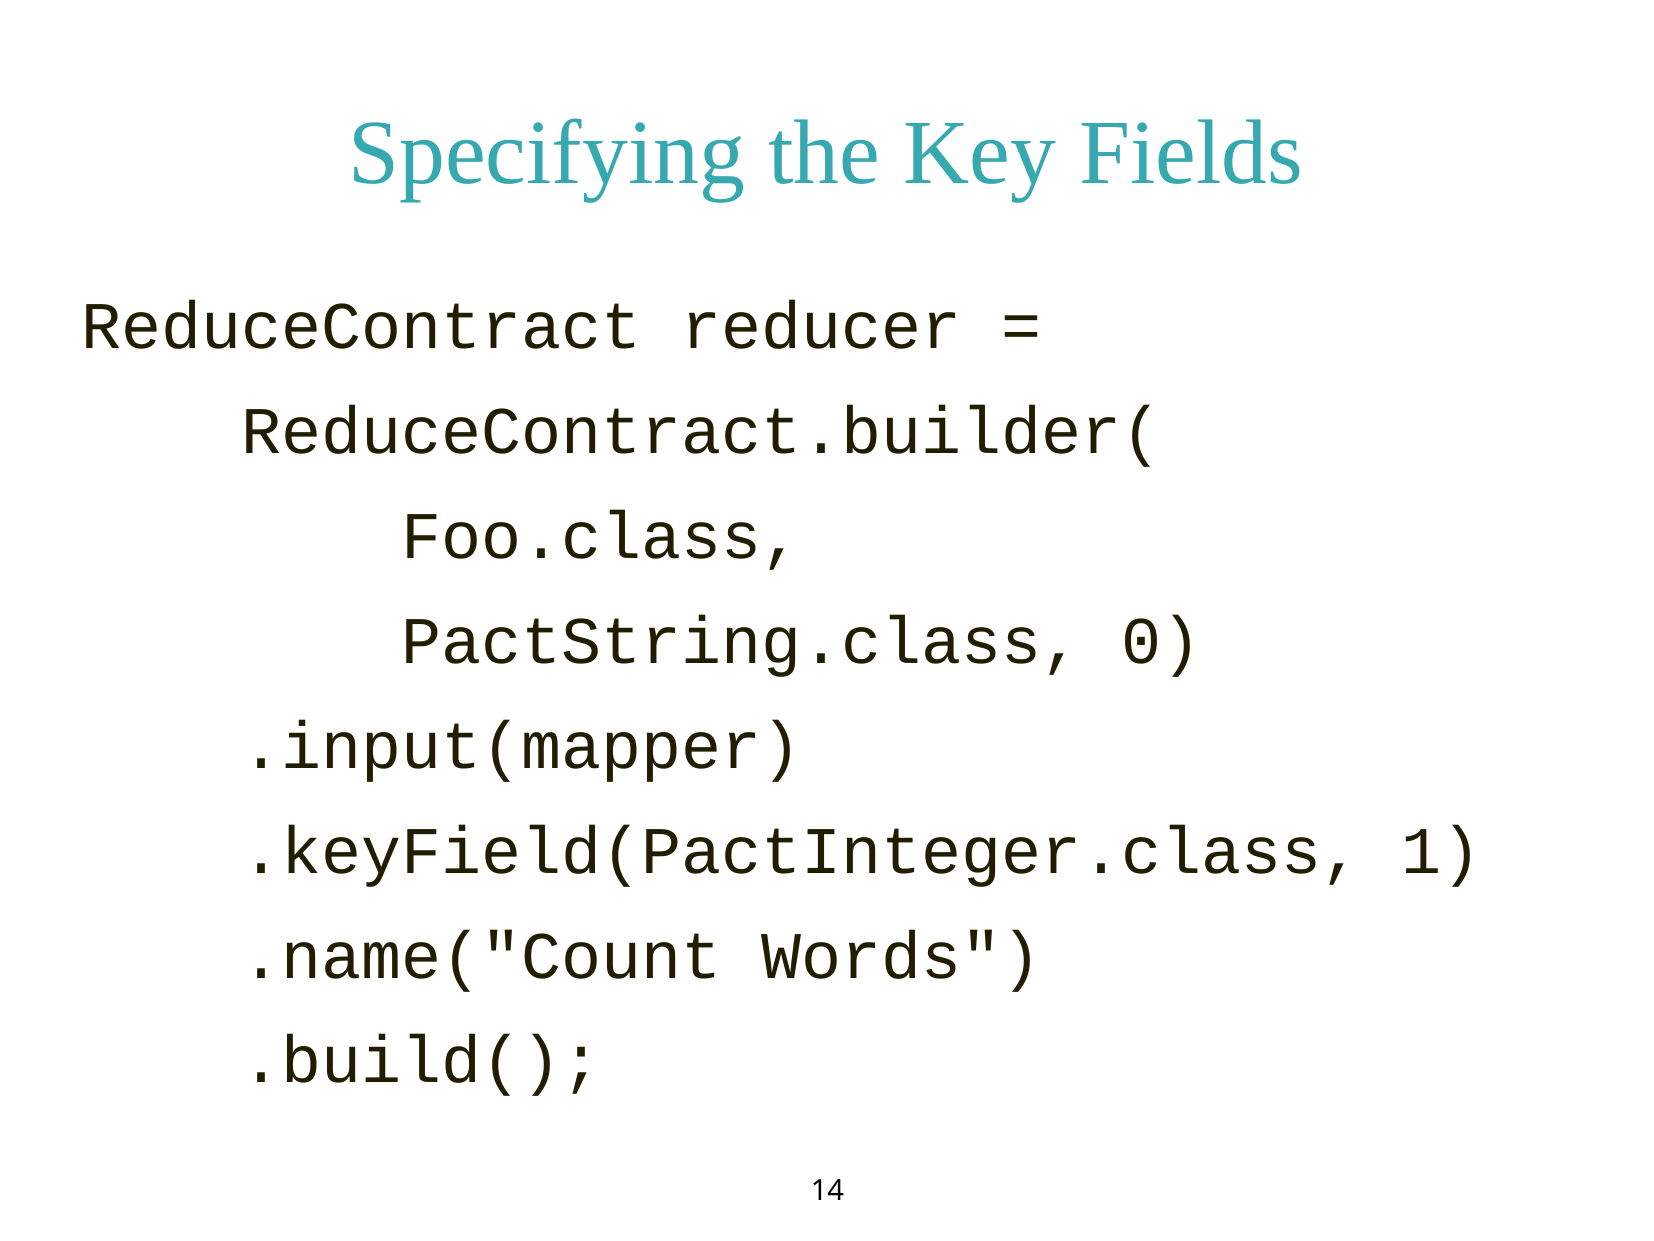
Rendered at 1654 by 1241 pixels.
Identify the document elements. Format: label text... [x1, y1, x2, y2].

title Specifying the Key Fields [82, 49, 1571, 257]
list ReduceContract reducer = ReduceContract.builder( Foo.class, PactString.class, 0) .input(mapper) .keyField(PactInteger.class, 1) .name("Count Words") .build(); [81, 292, 1570, 1149]
